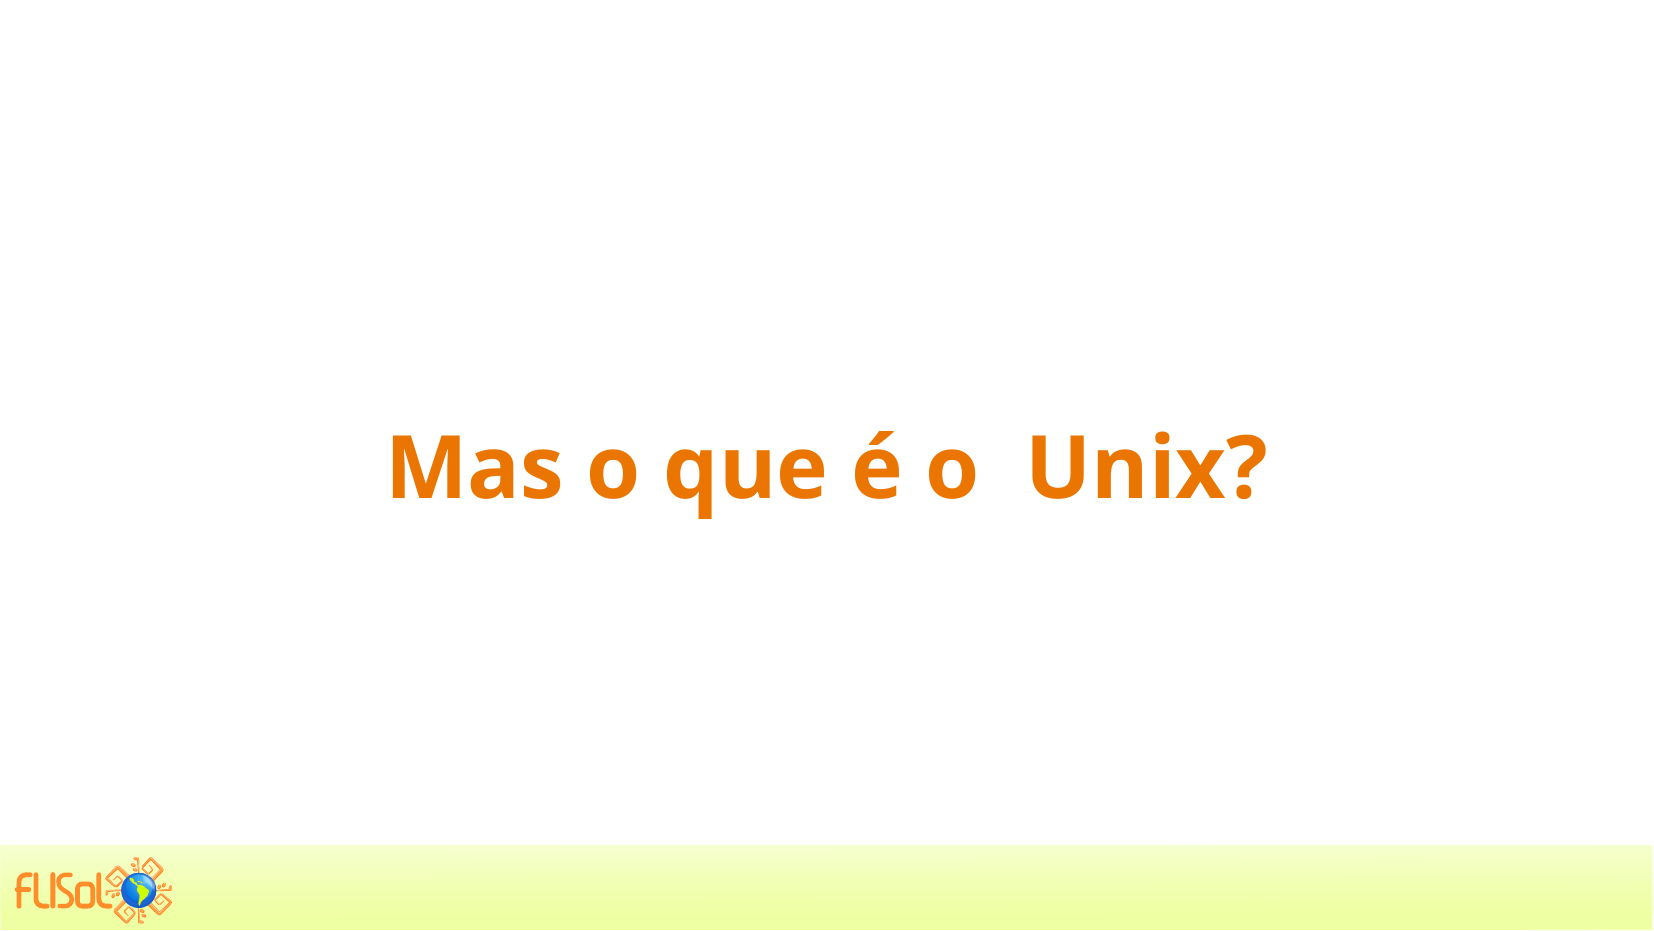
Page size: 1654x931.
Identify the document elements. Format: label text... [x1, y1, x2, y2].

text_box Mas o que é o Unix? [29, 416, 1625, 515]
text_box [0, 844, 1654, 931]
